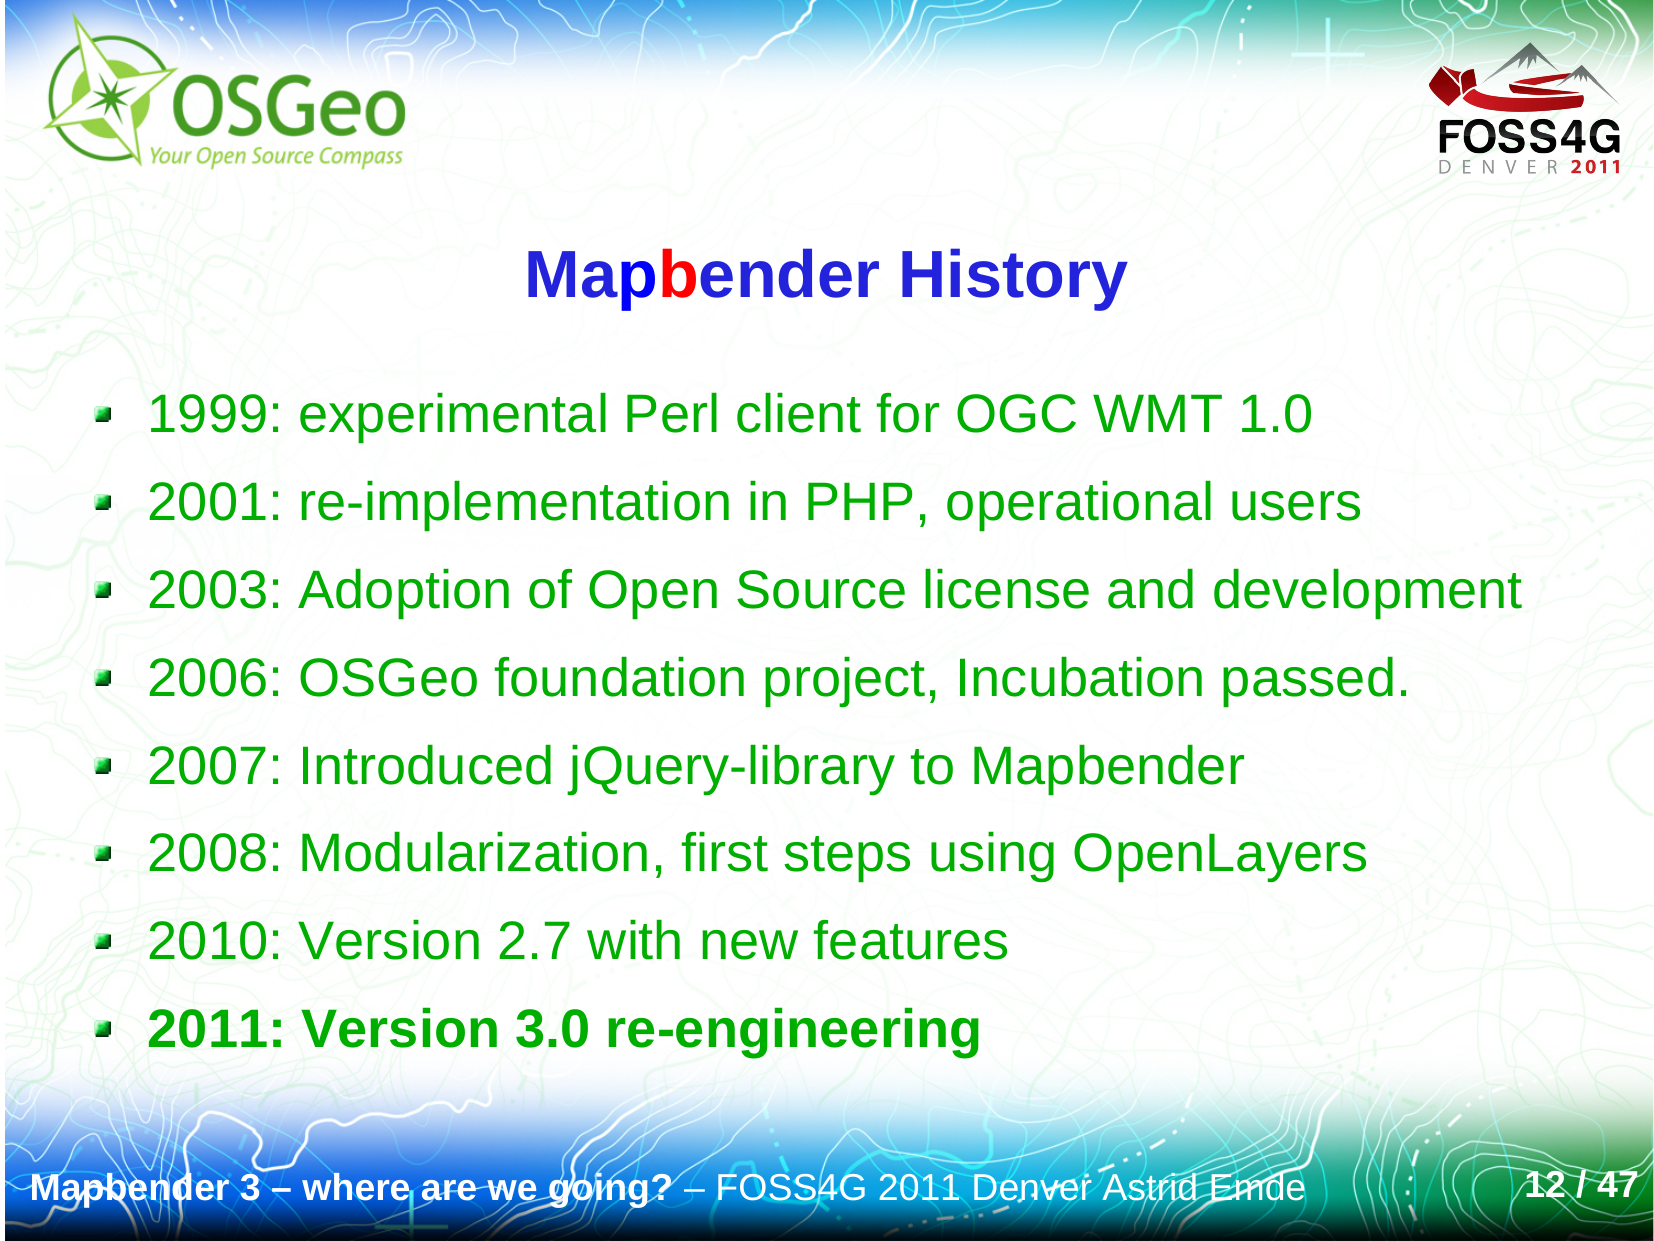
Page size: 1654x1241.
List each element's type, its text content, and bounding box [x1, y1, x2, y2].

picture [5, 0, 1654, 1241]
list 1999: experimental Perl client for OGC WMT 1.0 2001: re-implementation in PHP, operational users 2003: Adoption of Open Source license and development 2006: OSGeo foundation project, Incubation passed. 2007: Introduced jQuery-library to Mapbender 2008: Modularization, first steps using OpenLayers 2010: Version 2.7 with new features 2011: Version 3.0 re-engineering [76, 383, 1565, 1203]
title Mapbender History [82, 200, 1571, 349]
